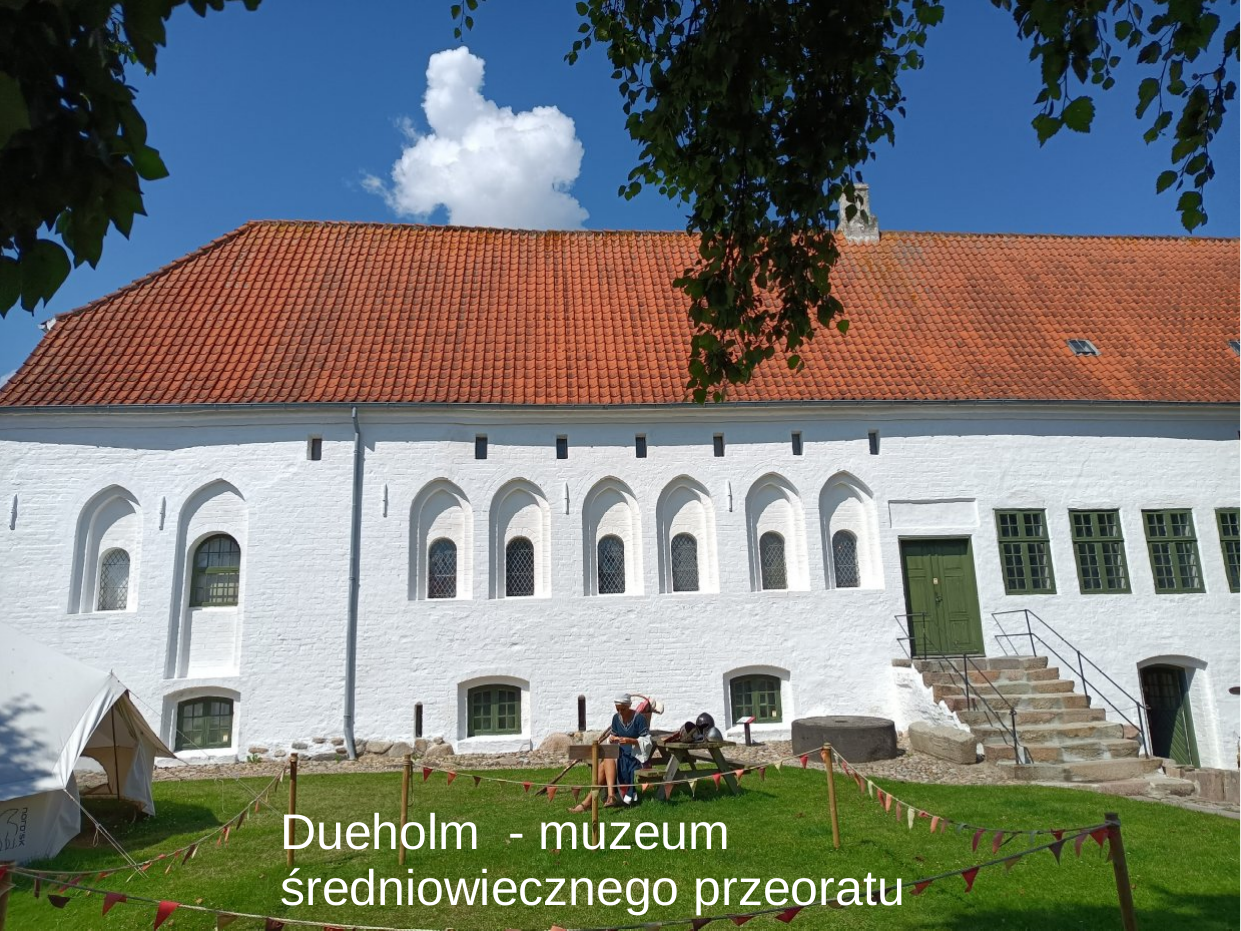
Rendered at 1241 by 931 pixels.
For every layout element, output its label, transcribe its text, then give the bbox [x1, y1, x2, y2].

picture [0, 0, 1241, 931]
text_box Dueholm - muzeum średniowiecznego przeoratu [265, 797, 975, 931]
